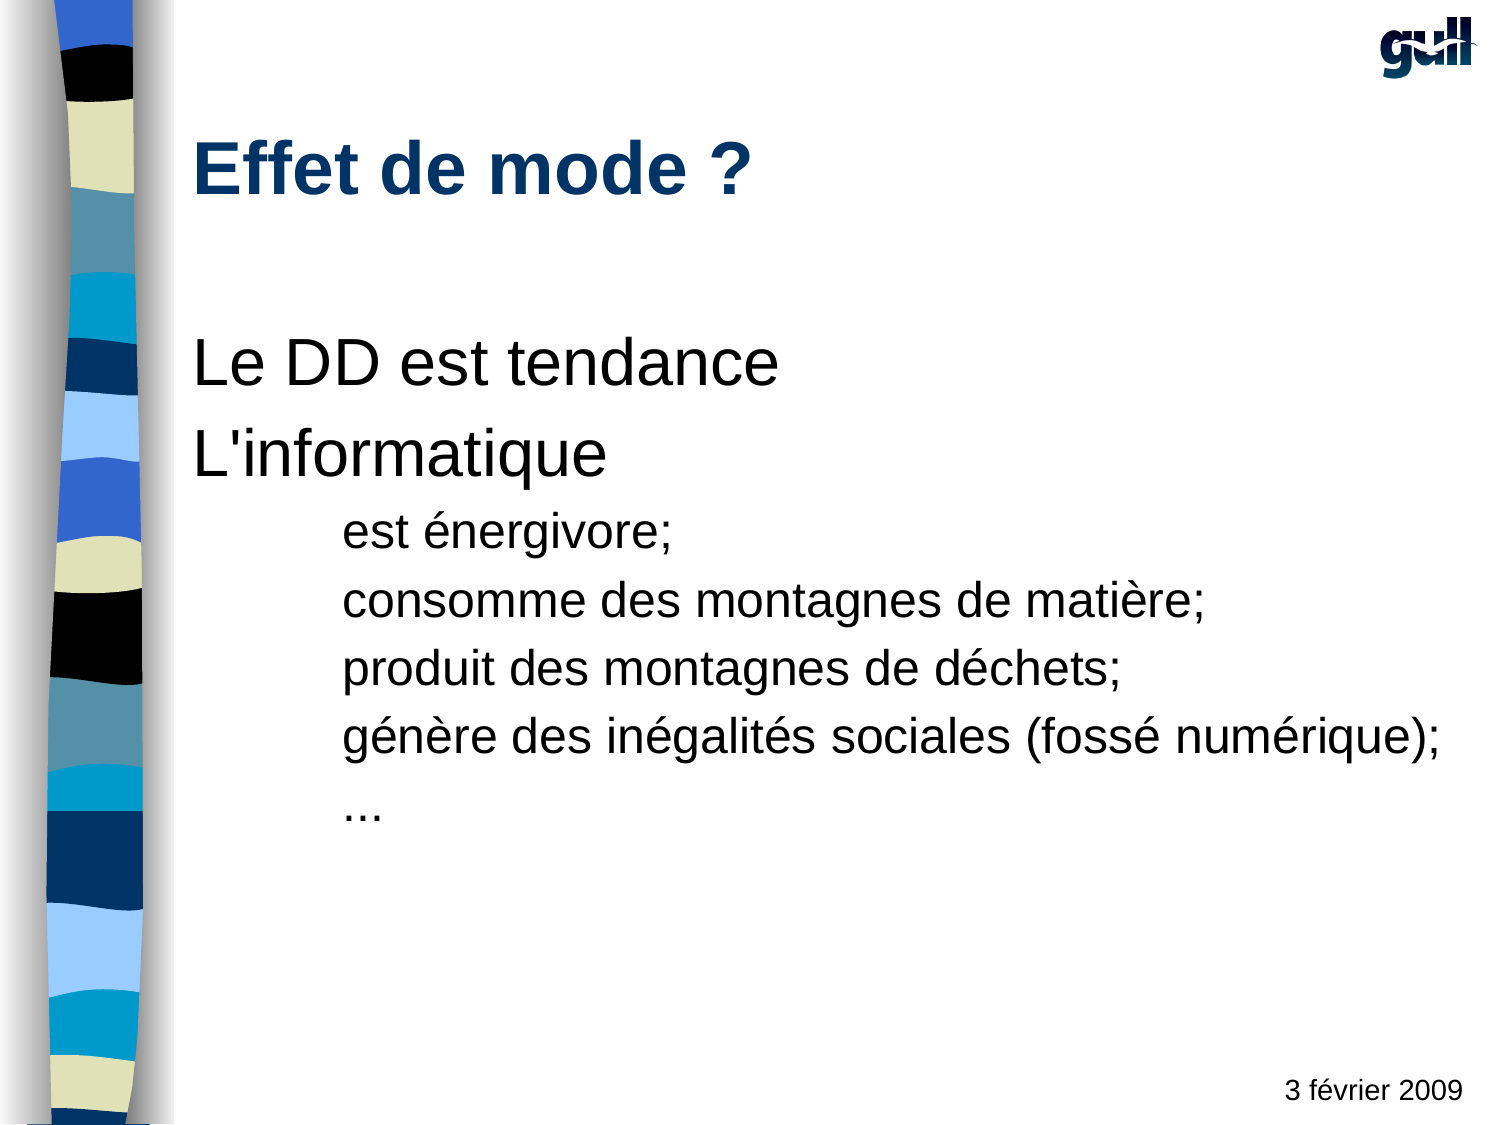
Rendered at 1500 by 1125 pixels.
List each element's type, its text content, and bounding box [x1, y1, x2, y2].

title Effet de mode ? [192, 71, 1306, 267]
list Le DD est tendance L'informatique est énergivore; consomme des montagnes de matière; produit des montagnes de déchets; génère des inégalités sociales (fossé numérique); ... [192, 324, 1468, 1020]
picture [1358, 2, 1500, 102]
